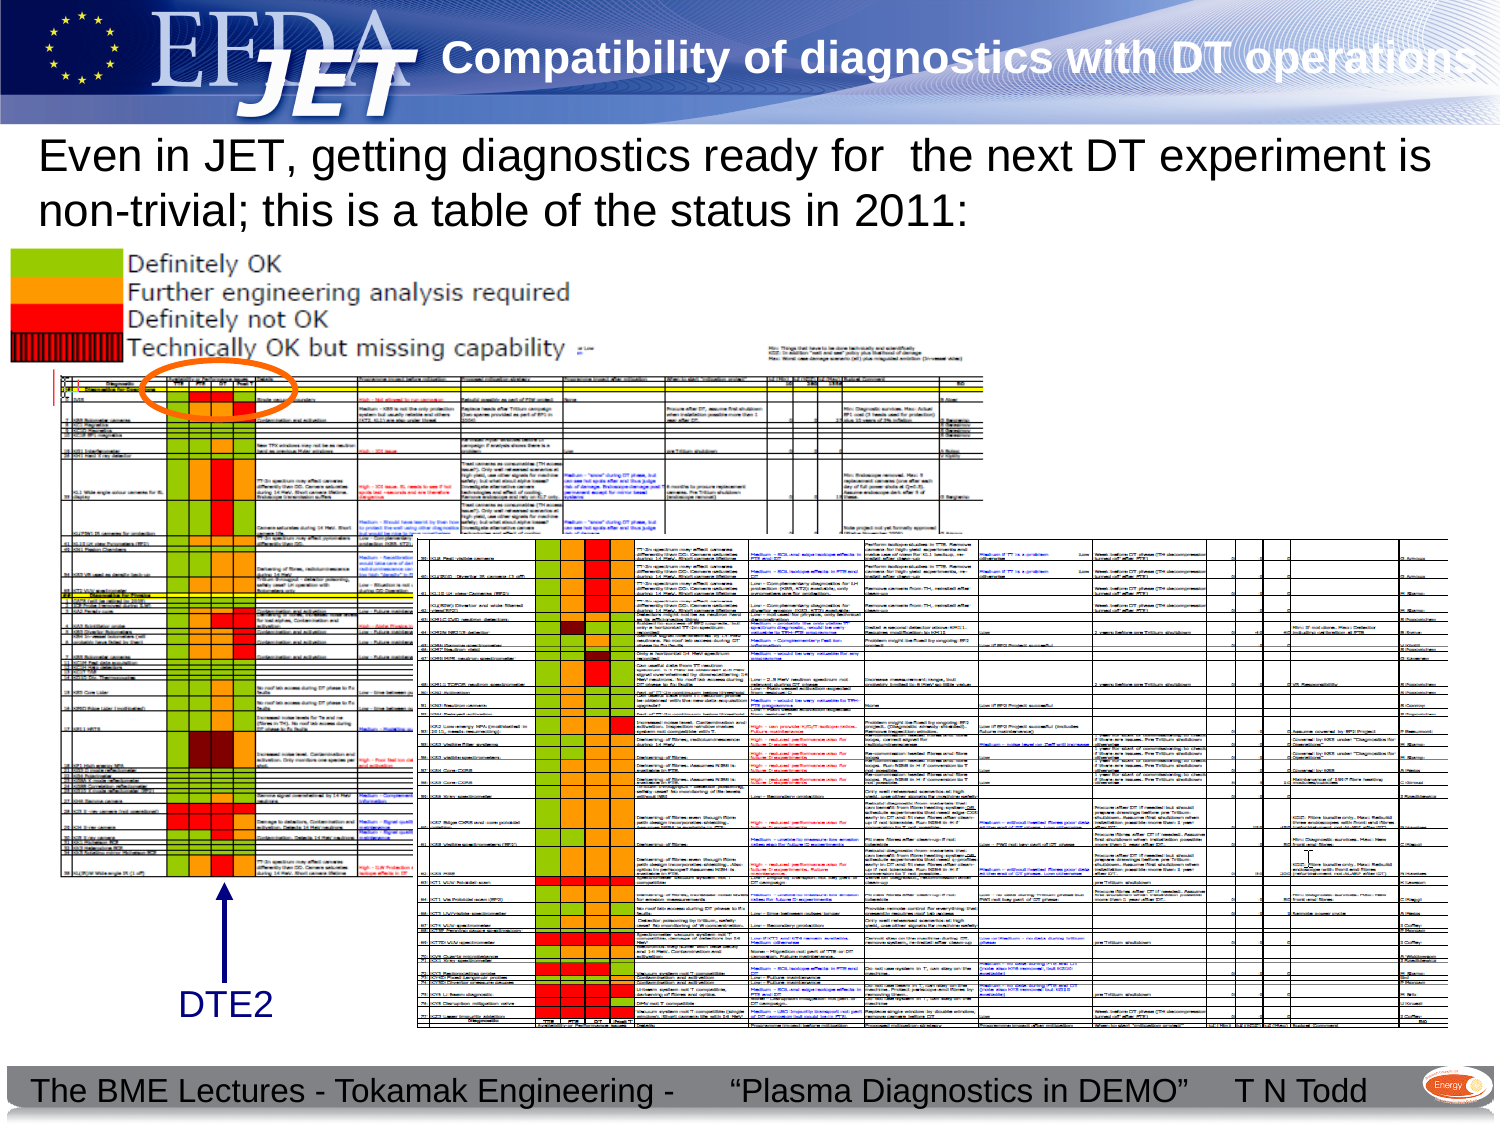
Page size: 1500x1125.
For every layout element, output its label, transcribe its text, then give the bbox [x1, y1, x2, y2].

picture [0, 0, 1500, 125]
text_box Compatibility of diagnostics with DT operations [283, 0, 1495, 112]
text_box DTE2 [163, 968, 292, 1038]
text_box Even in JET, getting diagnostics ready for the next DT experiment is non-trivial; this is a table of the status in 2011: [23, 125, 1500, 251]
picture [7, 1066, 1494, 1125]
picture [0, 241, 1454, 1030]
